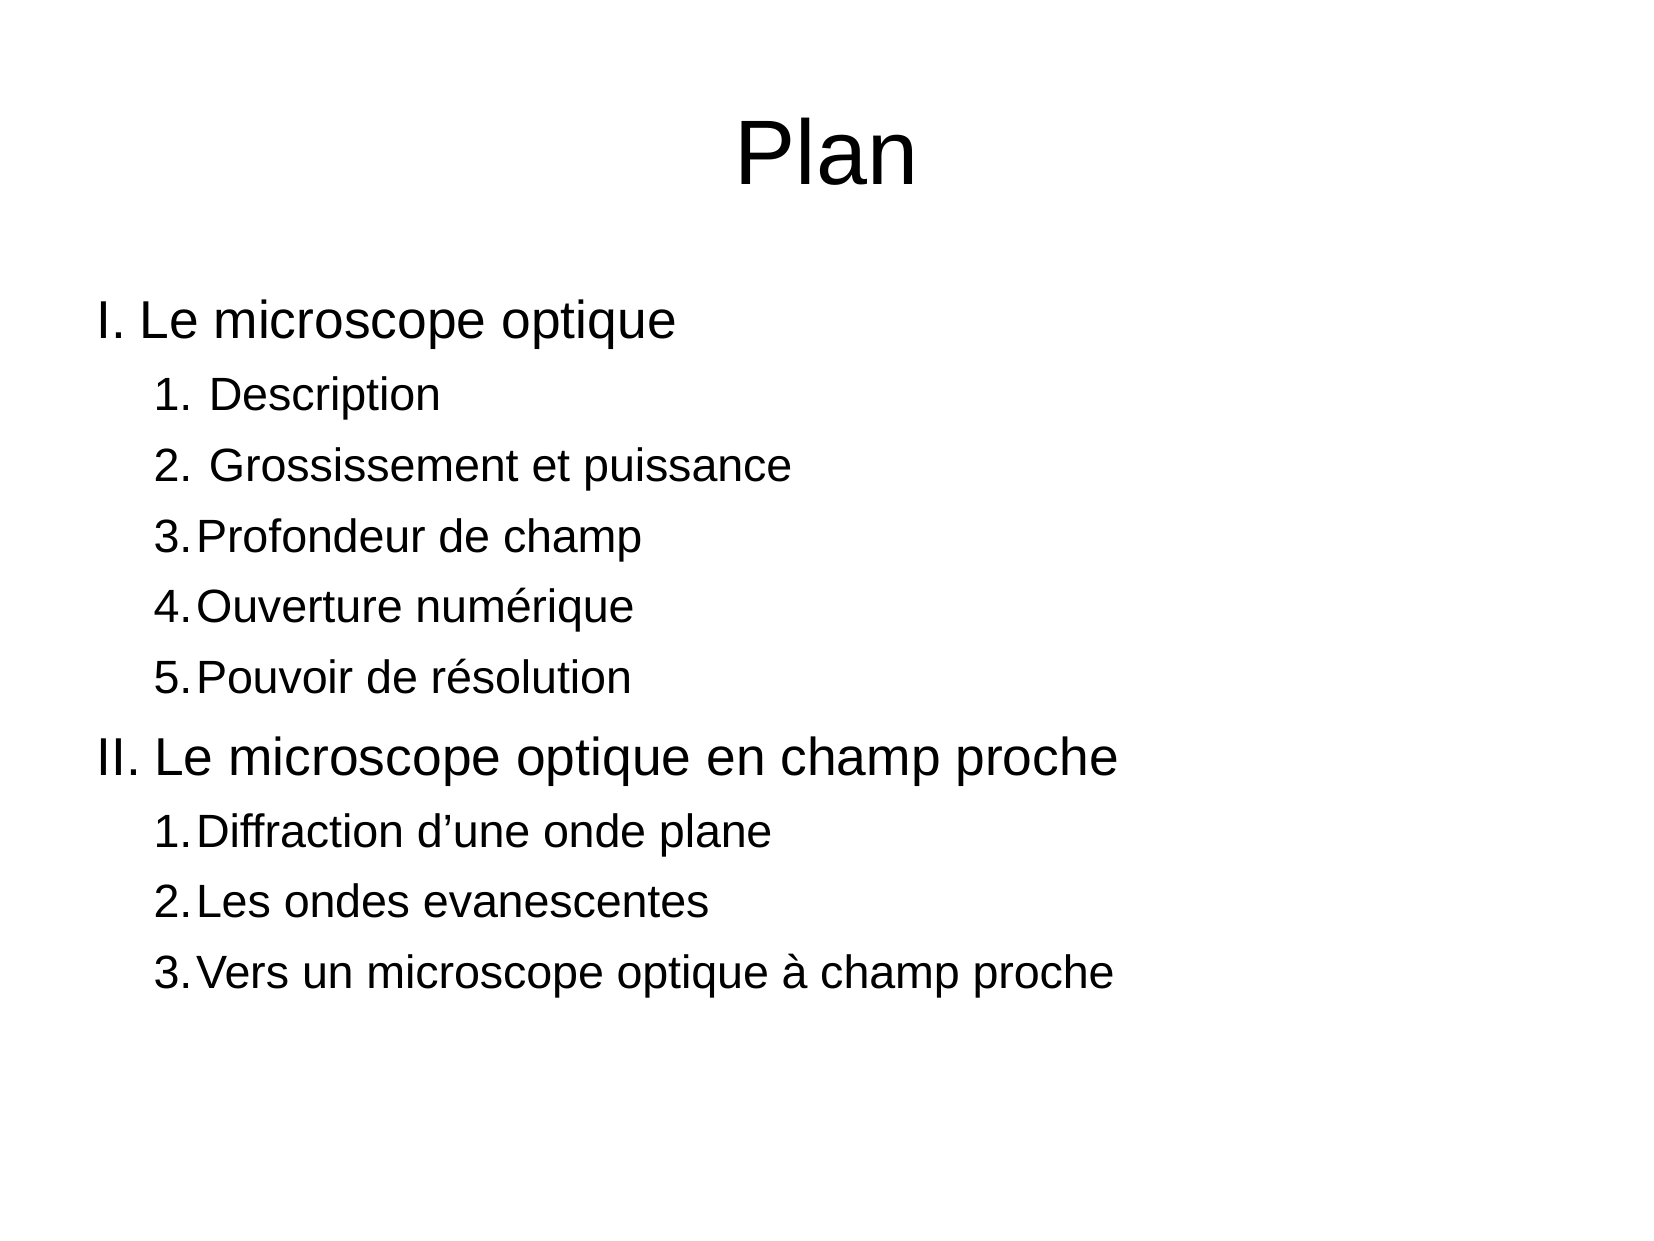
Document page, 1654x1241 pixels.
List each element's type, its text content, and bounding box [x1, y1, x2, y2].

title Plan [82, 49, 1571, 257]
list Le microscope optique Description Grossissement et puissance Profondeur de champ Ouverture numérique Pouvoir de résolution Le microscope optique en champ proche Diffraction d’une onde plane Les ondes evanescentes Vers un microscope optique à champ proche [82, 290, 1571, 1010]
